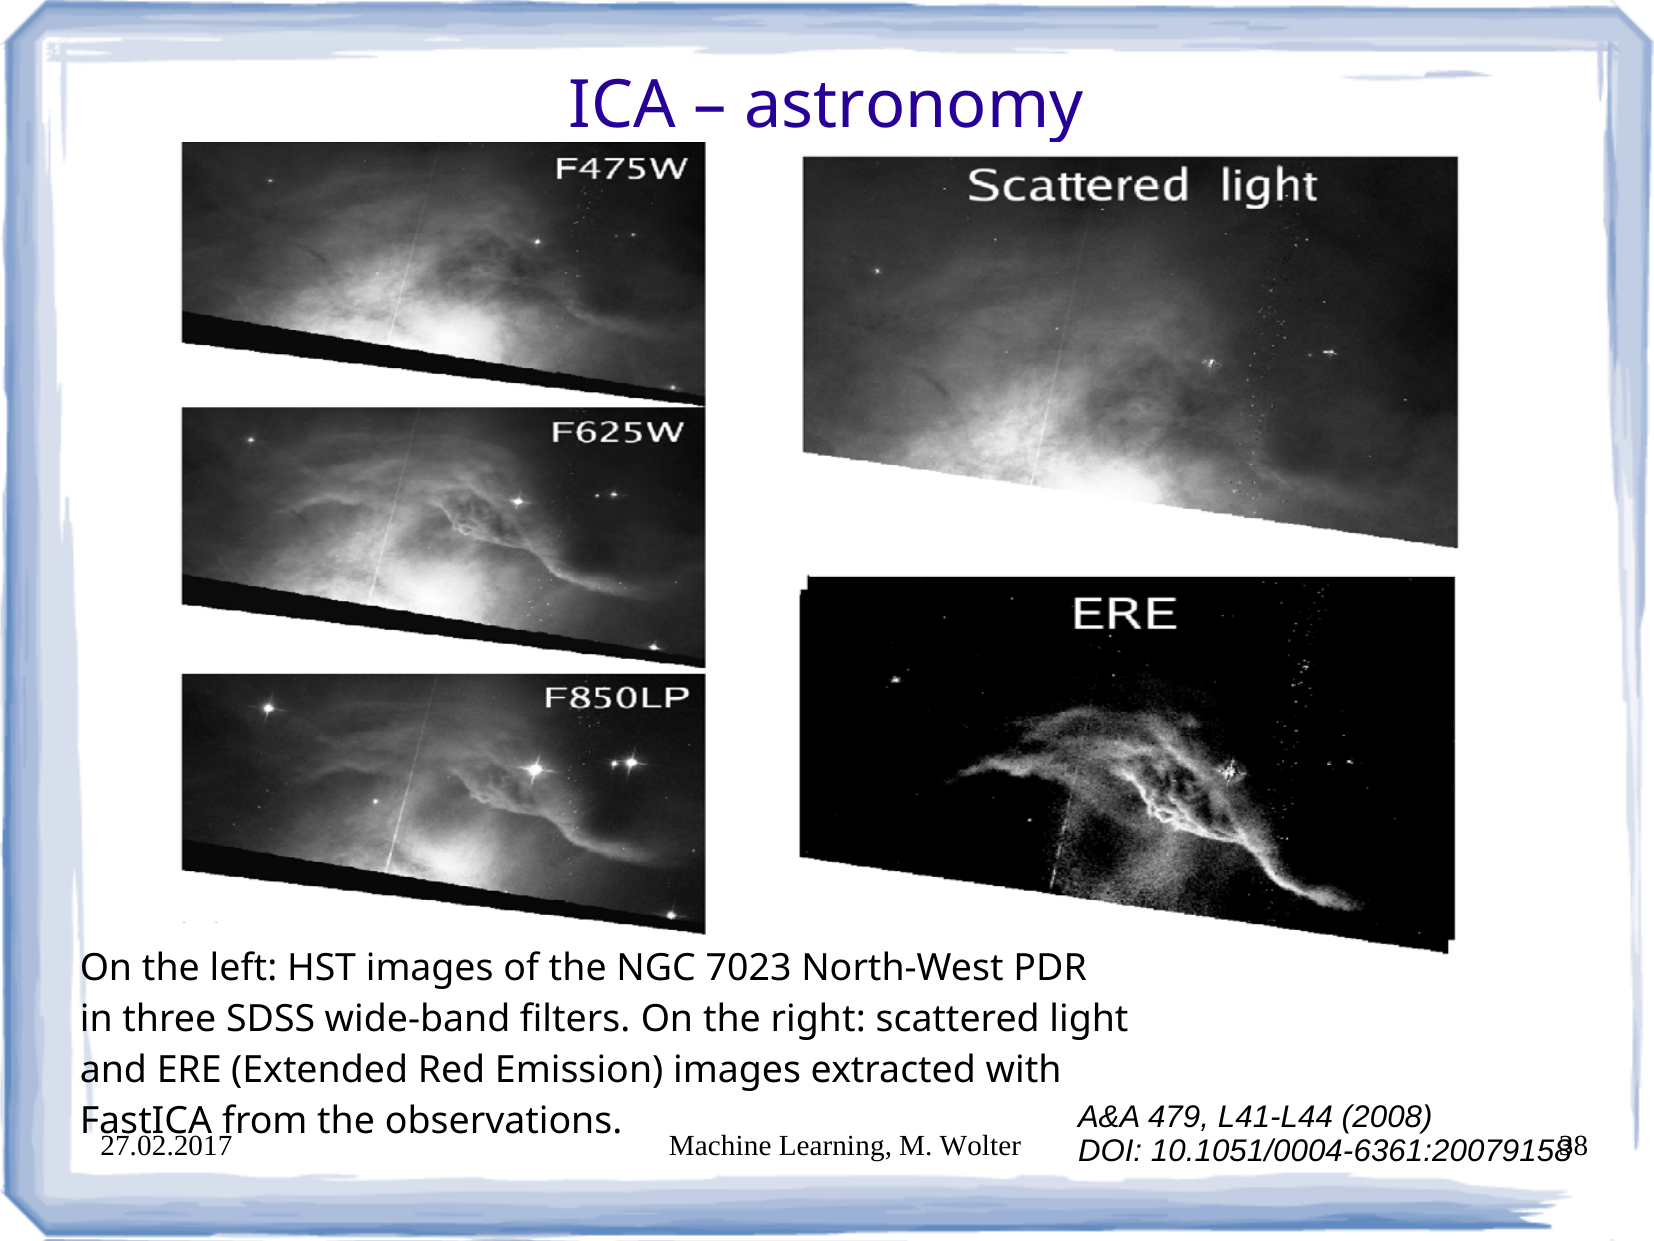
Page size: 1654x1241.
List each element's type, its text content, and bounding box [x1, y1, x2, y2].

title ICA – astronomy [82, 25, 1571, 178]
text_box On the left: HST images of the NGC 7023 North-West PDR in three SDSS wide-band filters. On the right: scattered light and ERE (Extended Red Emission) images extracted with FastICA from the observations. [64, 933, 1217, 1128]
picture [0, 0, 1654, 1241]
text_box A&A 479, L41-L44 (2008) DOI: 10.1051/0004-6361:20079158 [1063, 1091, 1654, 1182]
